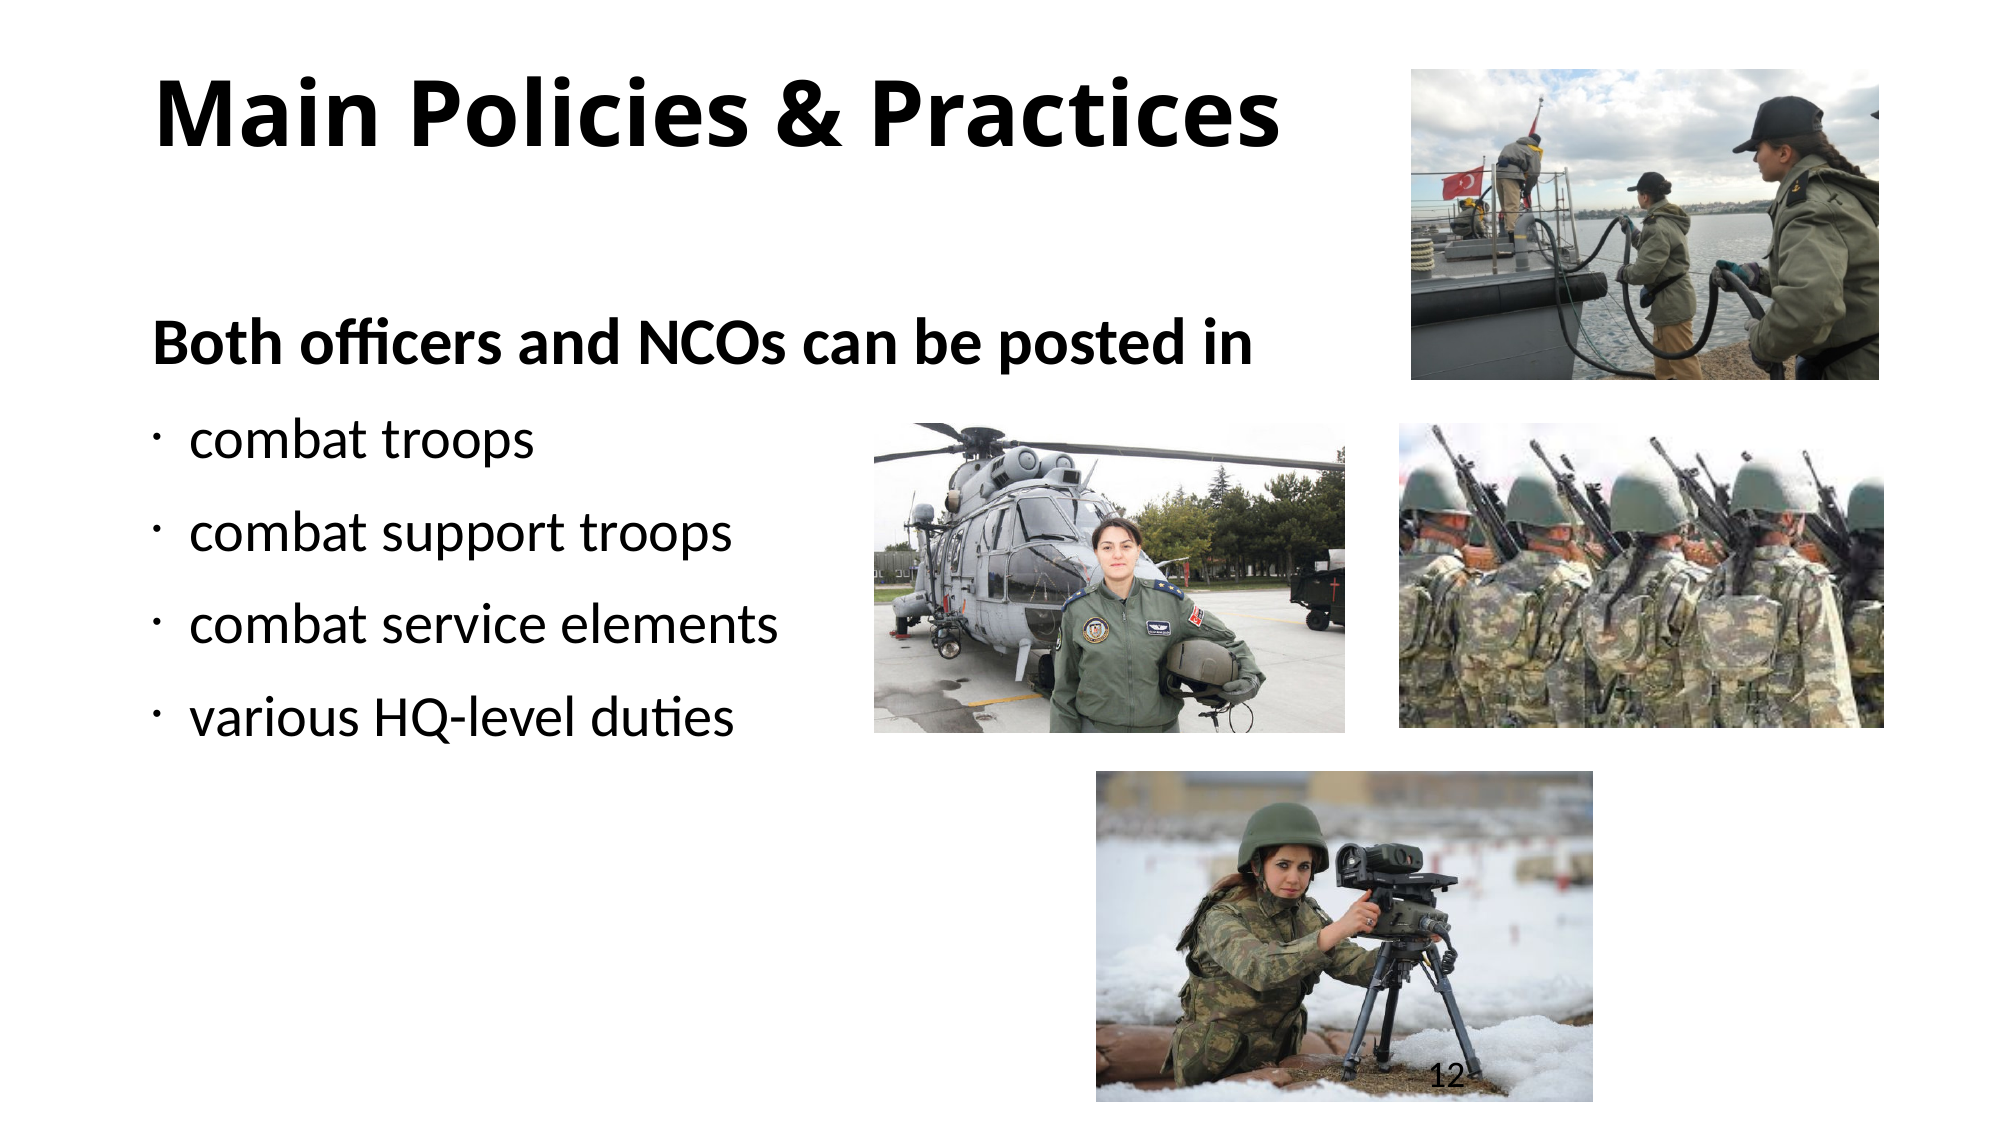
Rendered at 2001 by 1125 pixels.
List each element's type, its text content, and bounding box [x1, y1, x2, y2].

picture [1096, 770, 1594, 1102]
picture [873, 423, 1345, 734]
title Main Policies & Practices [137, 59, 1396, 278]
picture [1410, 69, 1880, 381]
slide_number <number> [1412, 1042, 1863, 1103]
picture [1398, 423, 1884, 728]
list Both officers and NCOs can be posted in combat troops combat support troops combat service elements various HQ-level duties [137, 299, 1863, 1014]
